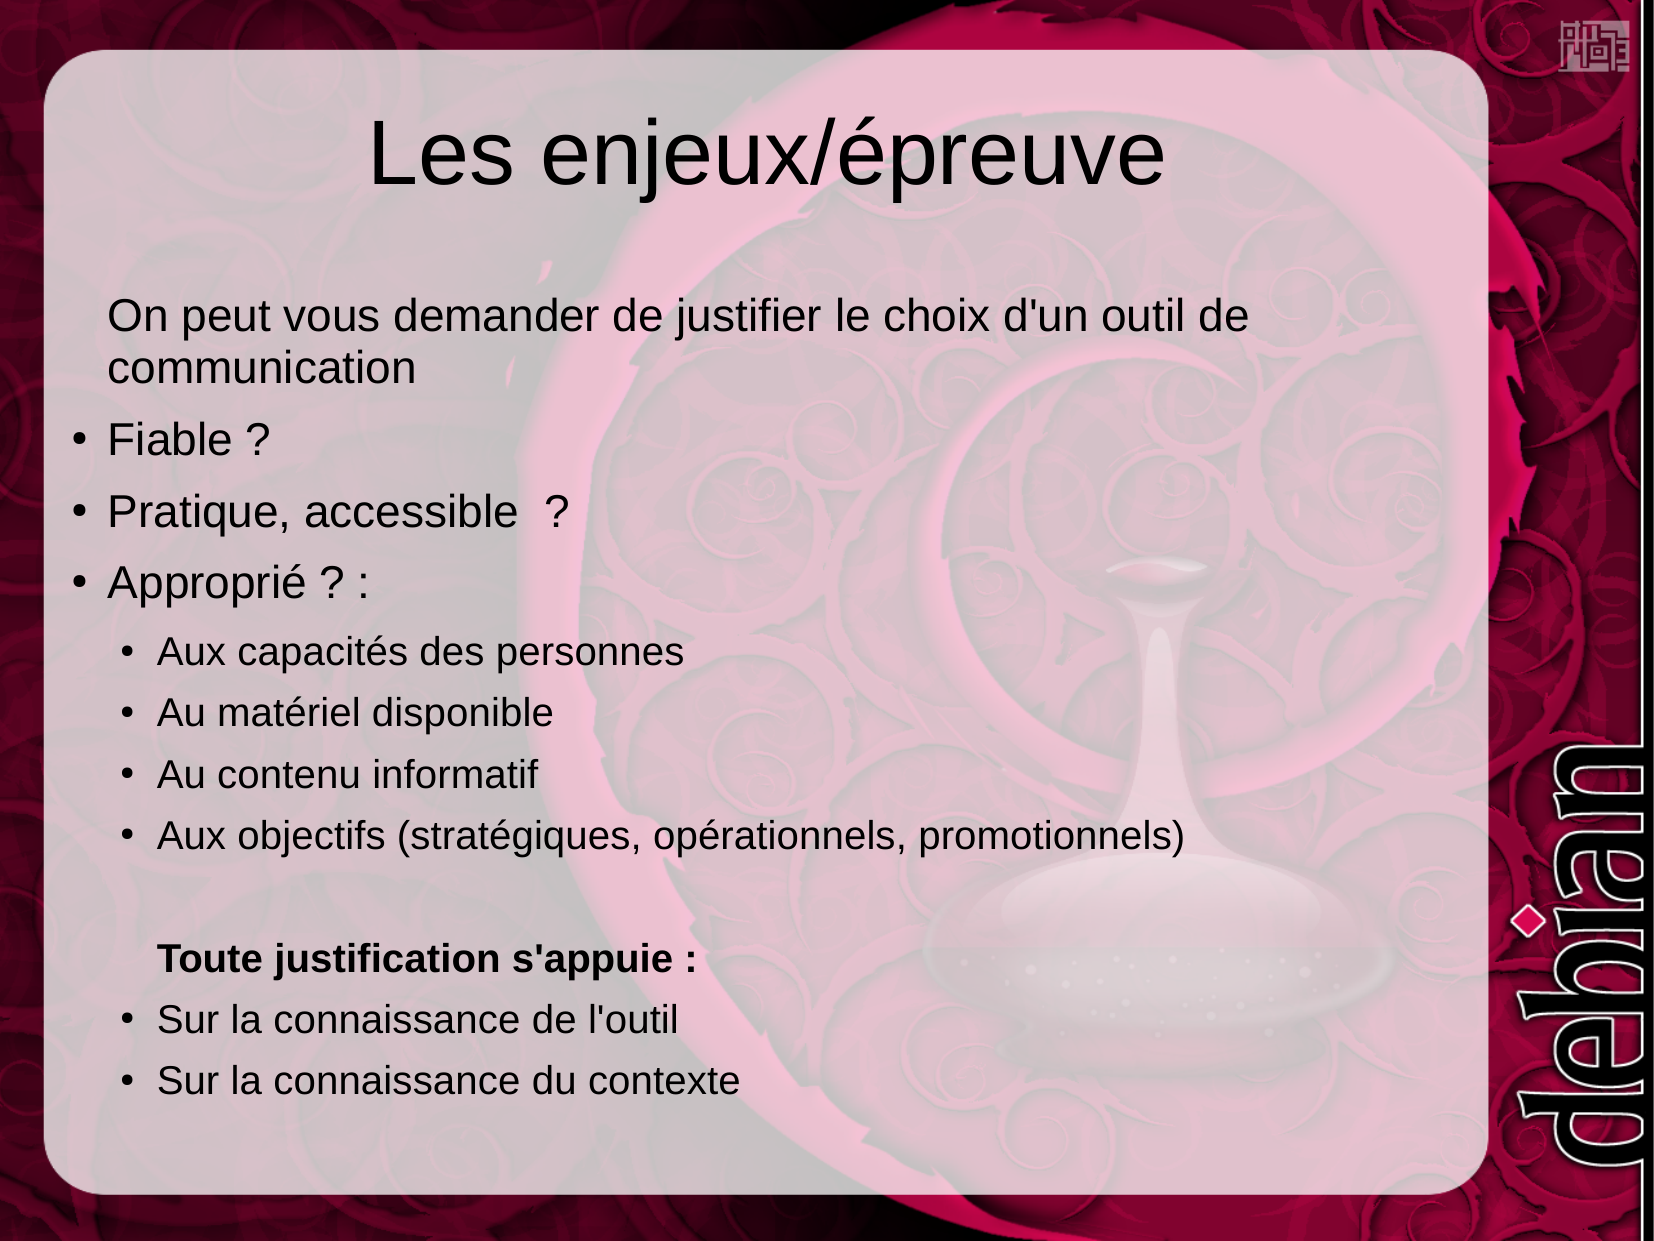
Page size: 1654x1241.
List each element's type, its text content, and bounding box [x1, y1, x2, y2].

picture [0, 0, 1654, 1241]
list On peut vous demander de justifier le choix d'un outil de communication Fiable ? Pratique, accessible ? Approprié ? : Aux capacités des personnes Au matériel disponible Au contenu informatif Aux objectifs (stratégiques, opérationnels, promotionnels) Toute justification s'appuie : Sur la connaissance de l'outil Sur la connaissance du contexte [59, 290, 1477, 1109]
title Les enjeux/épreuve [59, 49, 1477, 257]
